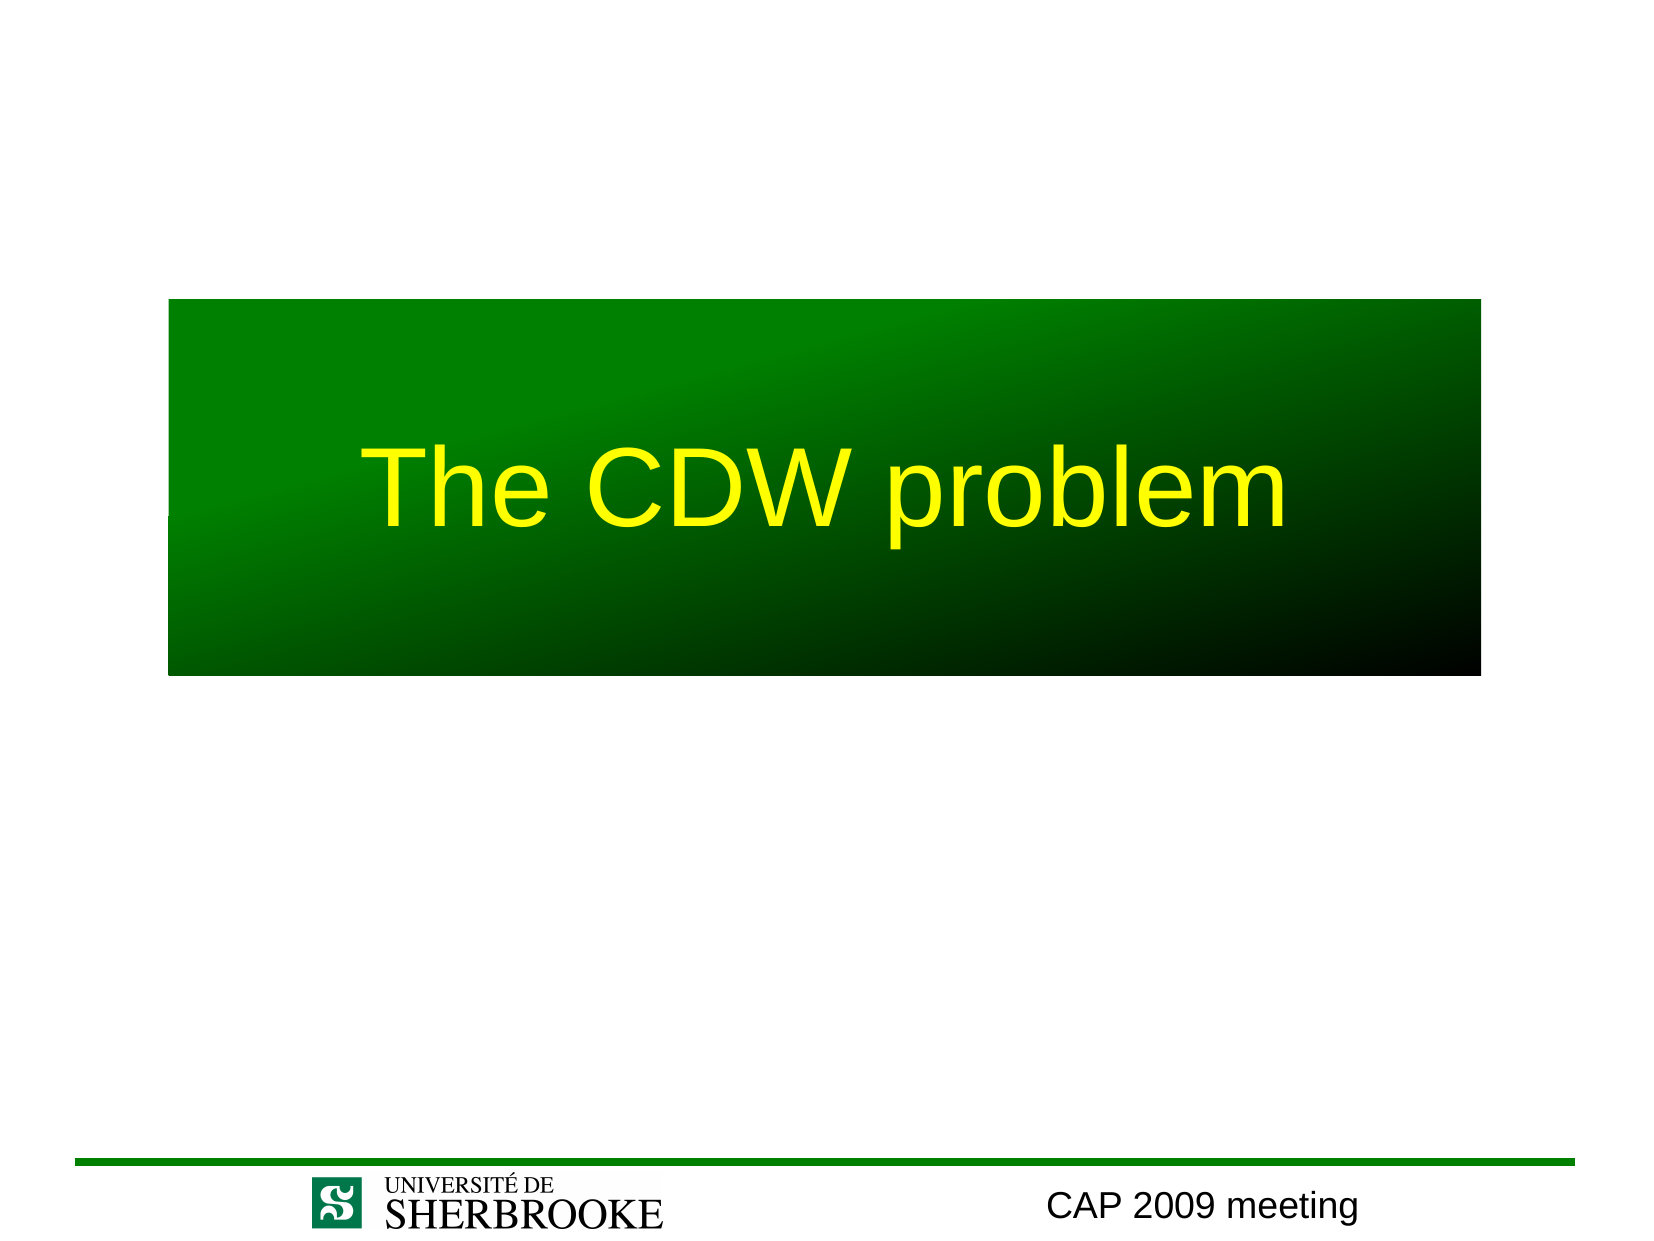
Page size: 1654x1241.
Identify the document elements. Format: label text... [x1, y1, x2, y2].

picture [312, 1172, 663, 1229]
title The CDW problem [168, 299, 1482, 676]
